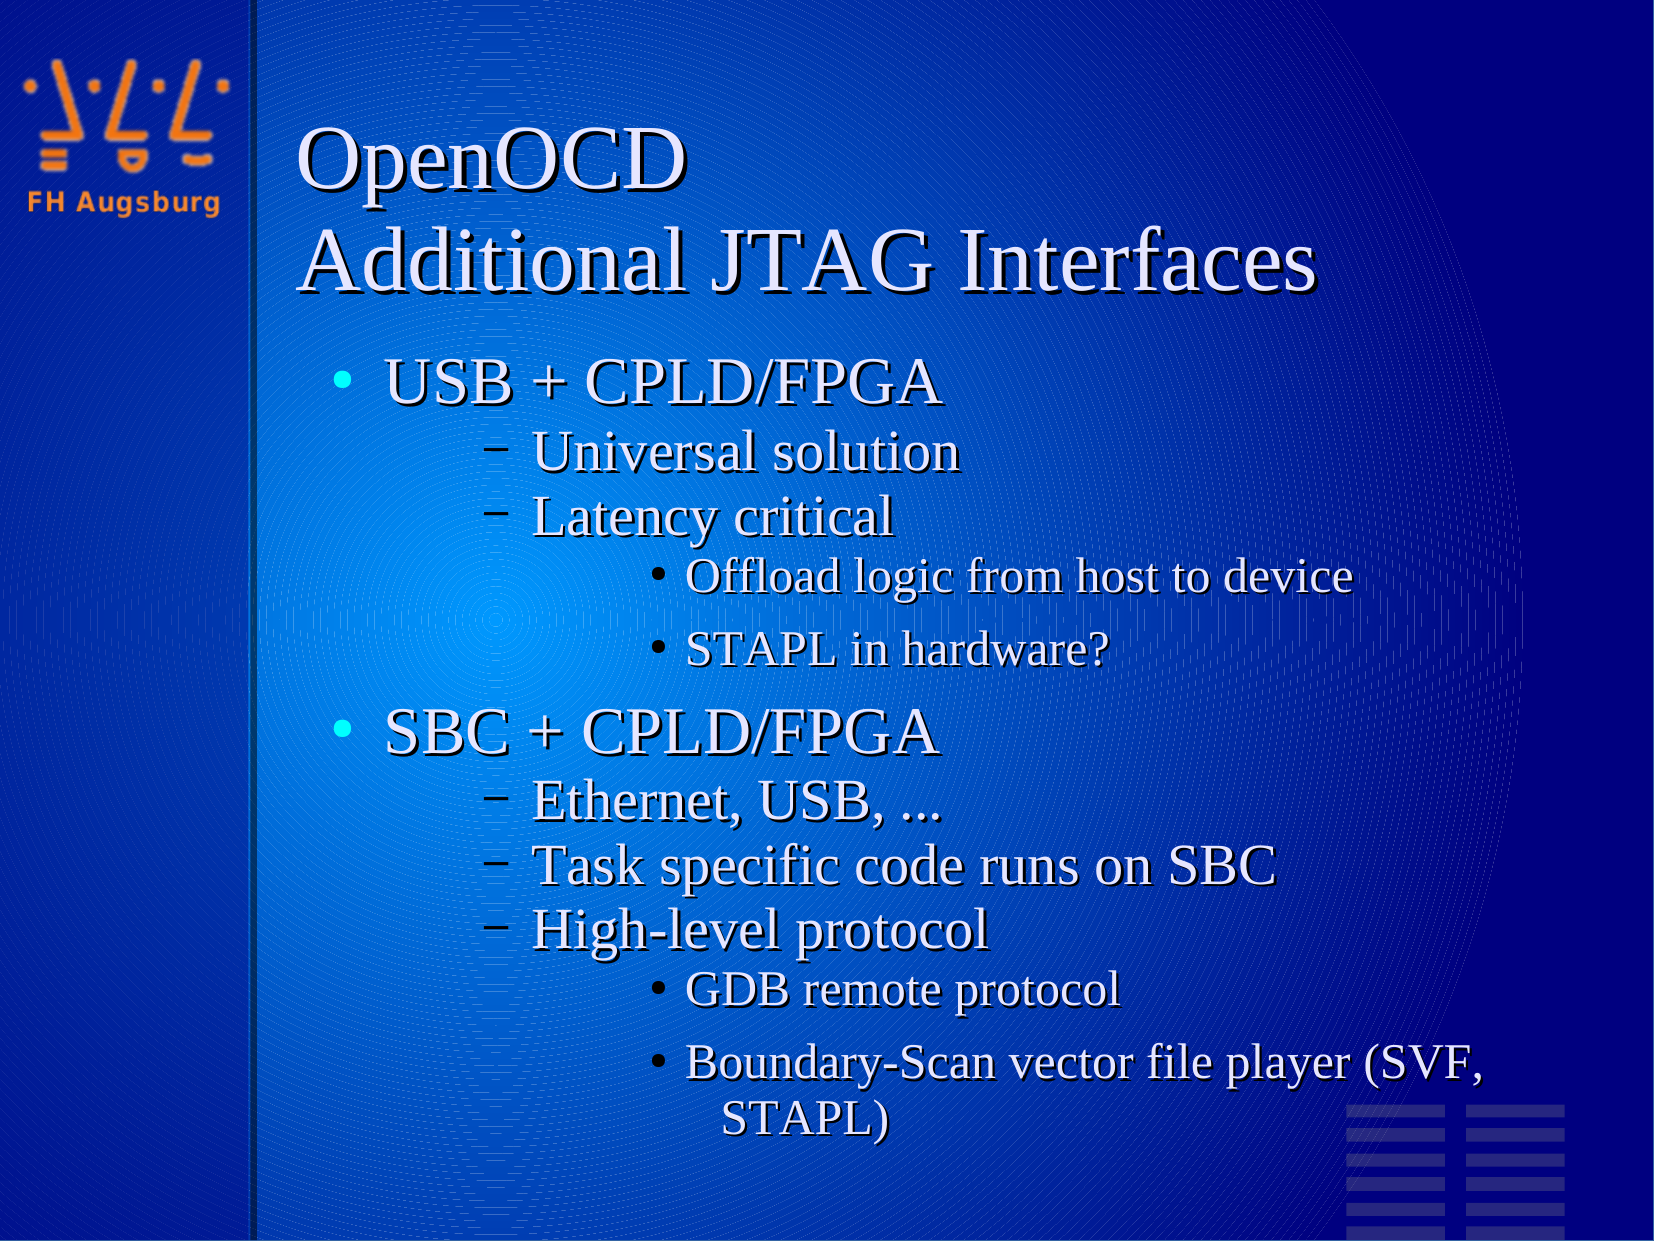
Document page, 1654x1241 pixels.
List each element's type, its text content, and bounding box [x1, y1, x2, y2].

picture [14, 58, 237, 227]
list USB + CPLD/FPGA Universal solution Latency critical Offload logic from host to device STAPL in hardware? SBC + CPLD/FPGA Ethernet, USB, ... Task specific code runs on SBC High-level protocol GDB remote protocol Boundary-Scan vector file player (SVF, STAPL) [295, 344, 1533, 1154]
title OpenOCD Additional JTAG Interfaces [295, 97, 1533, 320]
